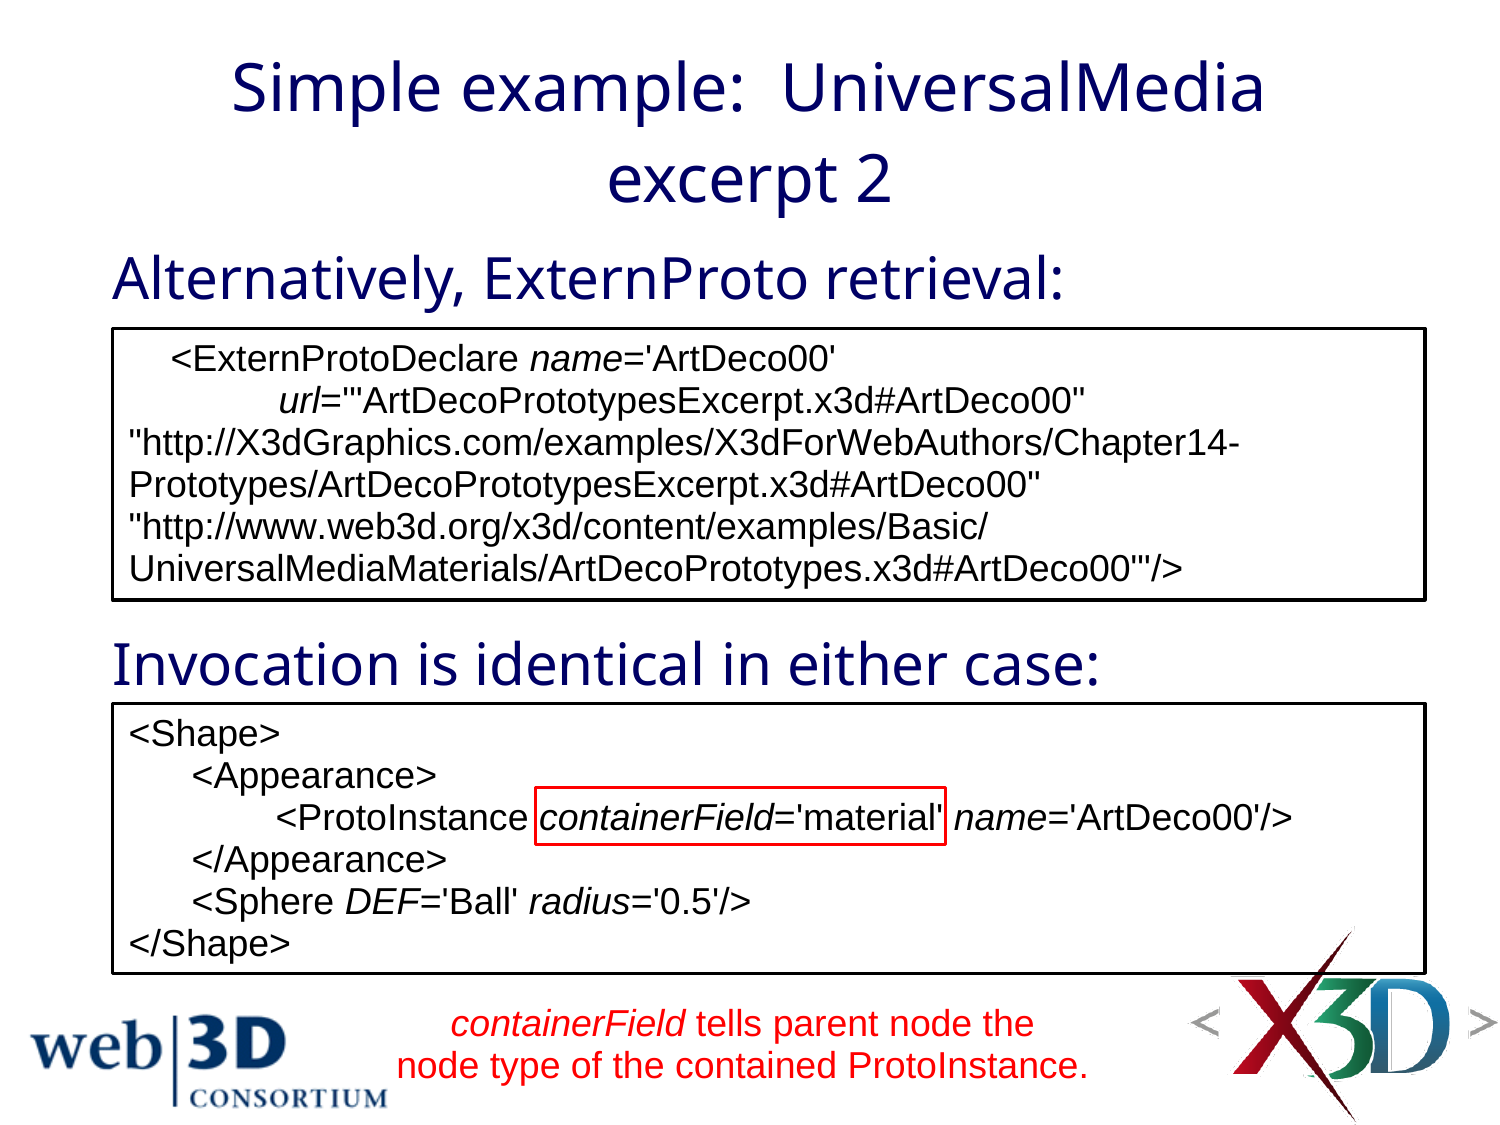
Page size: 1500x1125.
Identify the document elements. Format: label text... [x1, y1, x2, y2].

title Simple example: UniversalMedia excerpt 2 [112, 44, 1388, 218]
list Alternatively, ExternProto retrieval: [112, 237, 1388, 327]
picture [12, 998, 413, 1118]
picture [1187, 926, 1500, 1125]
text_box containerField tells parent node the node type of the contained ProtoInstance. [381, 994, 1104, 1094]
list Invocation is identical in either case: [112, 623, 1388, 724]
text_box <Shape> <Appearance> <ProtoInstance containerField='material' name='ArtDeco00'/> </Appearance> <Sphere DEF='Ball' radius='0.5'/> </Shape> [112, 703, 1426, 974]
text_box <ExternProtoDeclare name='ArtDeco00' url='"ArtDecoPrototypesExcerpt.x3d#ArtDeco00" "http://X3dGraphics.com/examples/X3dForWebAuthors/Chapter14-Prototypes/ArtDecoPrototypesExcerpt.x3d#ArtDeco00" "http://www.web3d.org/x3d/content/examples/Basic/UniversalMediaMaterials/ArtDecoPrototypes.x3d#ArtDeco00"'/> [112, 328, 1426, 601]
